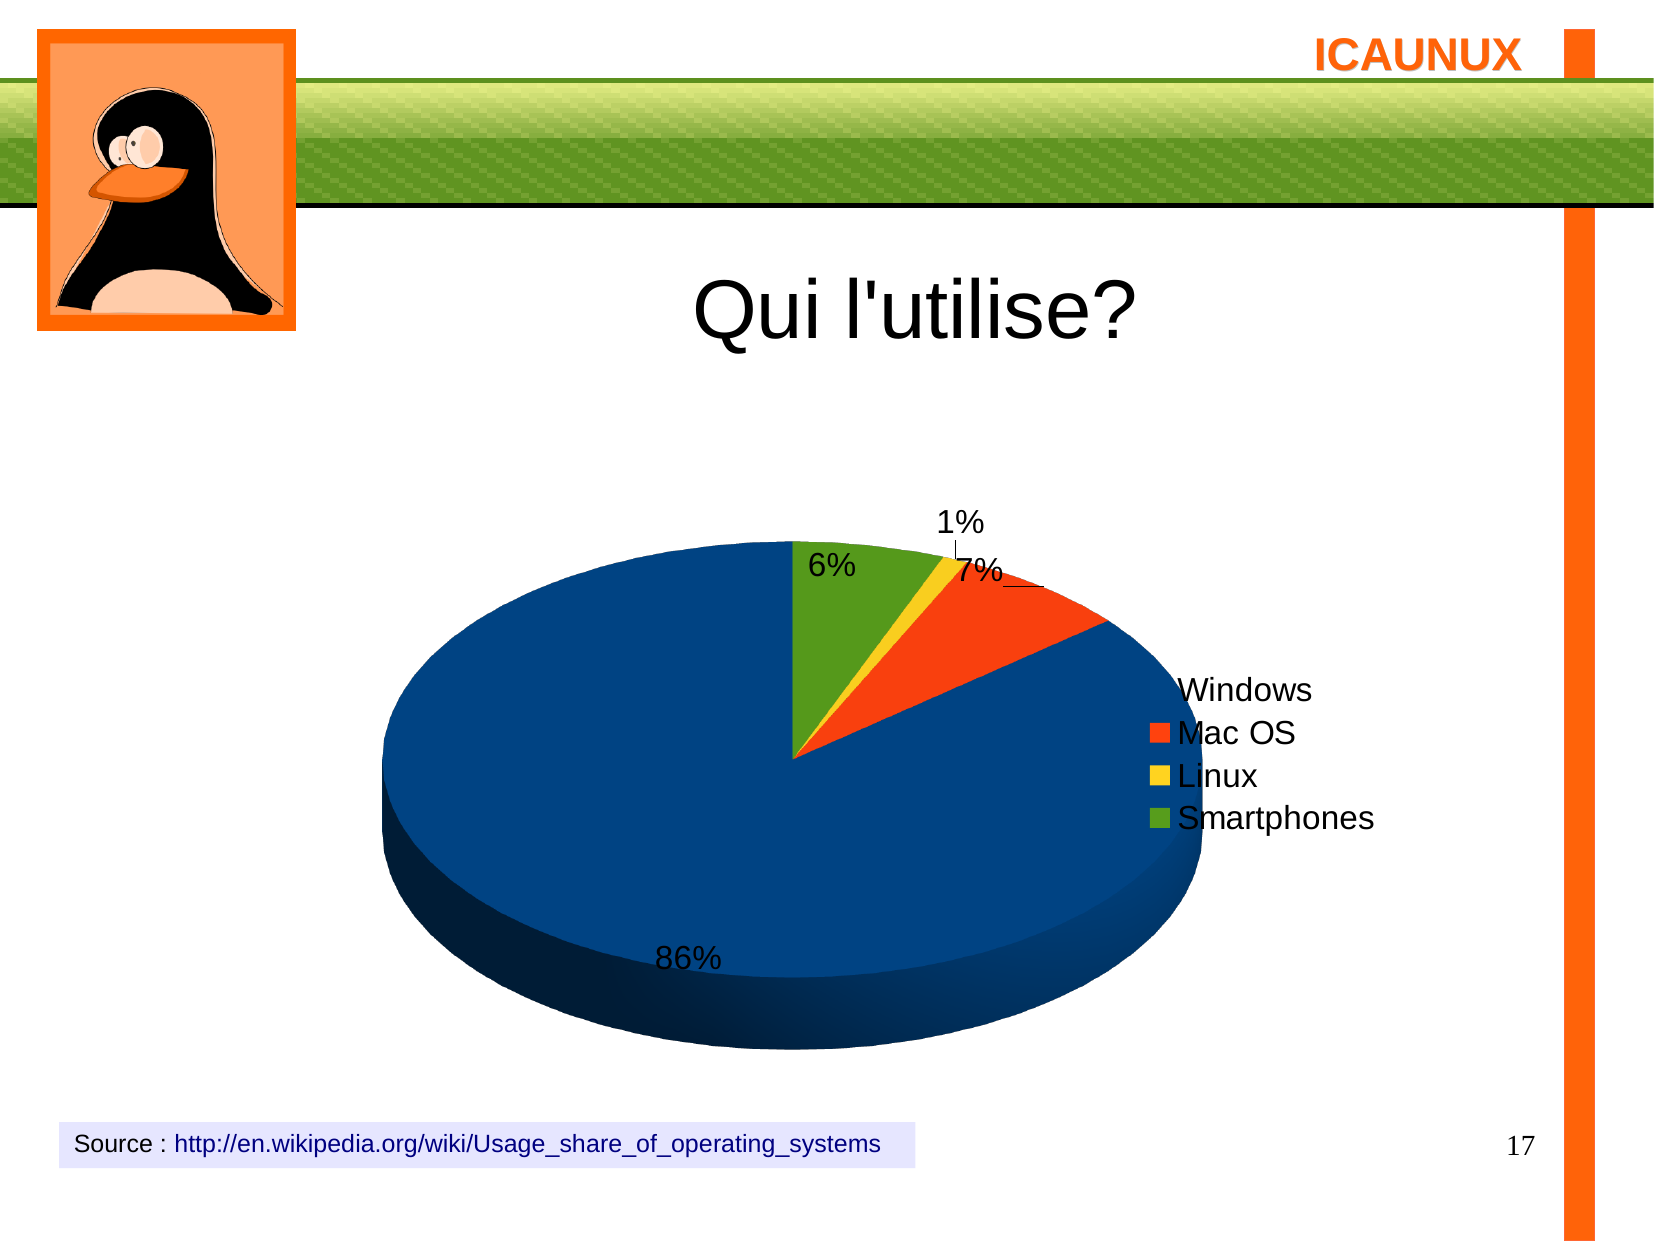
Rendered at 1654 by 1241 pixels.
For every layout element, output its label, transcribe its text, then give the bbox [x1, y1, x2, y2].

picture [0, 29, 1654, 331]
chart [265, 472, 1418, 1050]
title Qui l'utilise? [324, 235, 1506, 384]
text_box Source : http://en.wikipedia.org/wiki/Usage_share_of_operating_systems [59, 1122, 916, 1169]
